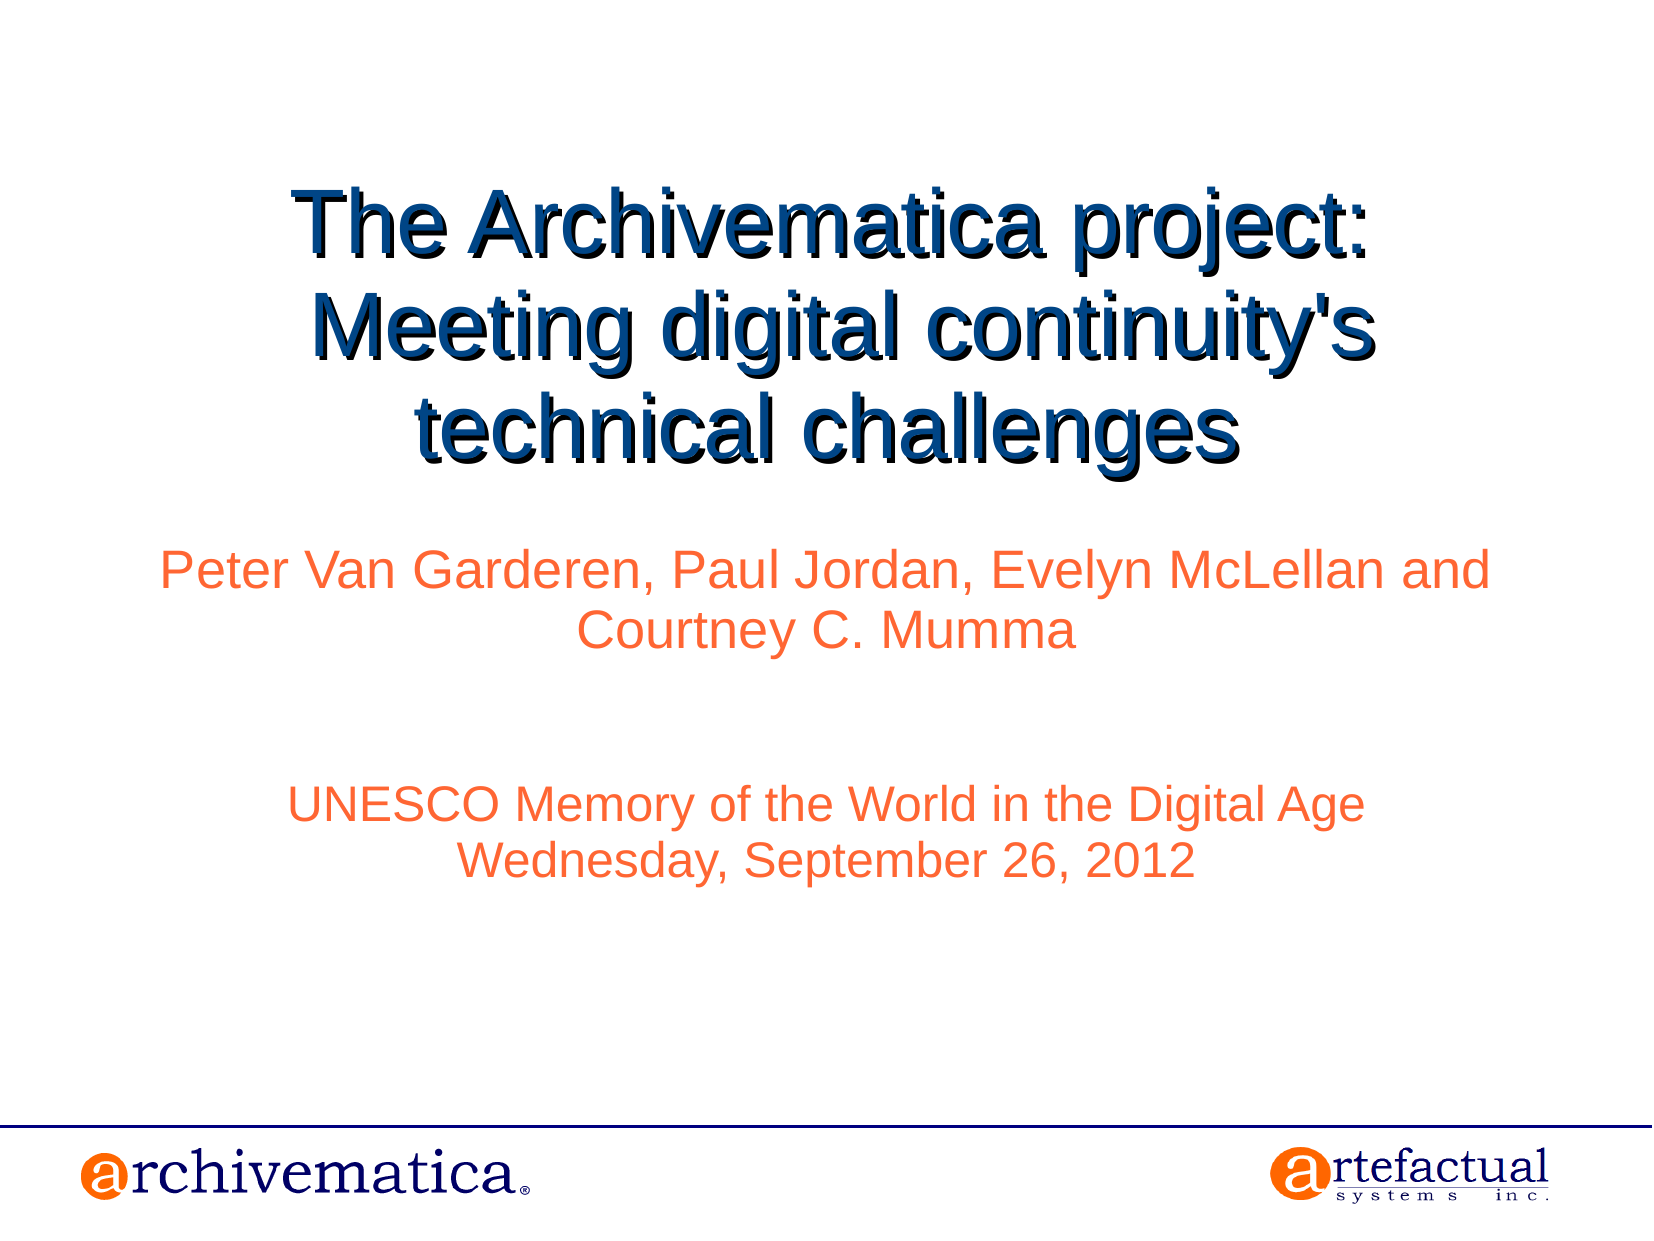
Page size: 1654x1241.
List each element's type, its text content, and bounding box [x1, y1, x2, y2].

picture [81, 1133, 531, 1216]
subtitle The Archivematica project: Meeting digital continuity's technical challenges Peter Van Garderen, Paul Jordan, Evelyn McLellan and Courtney C. Mumma UNESCO Memory of the World in the Digital Age Wednesday, September 26, 2012 [82, 49, 1571, 1010]
picture [1263, 1139, 1560, 1211]
